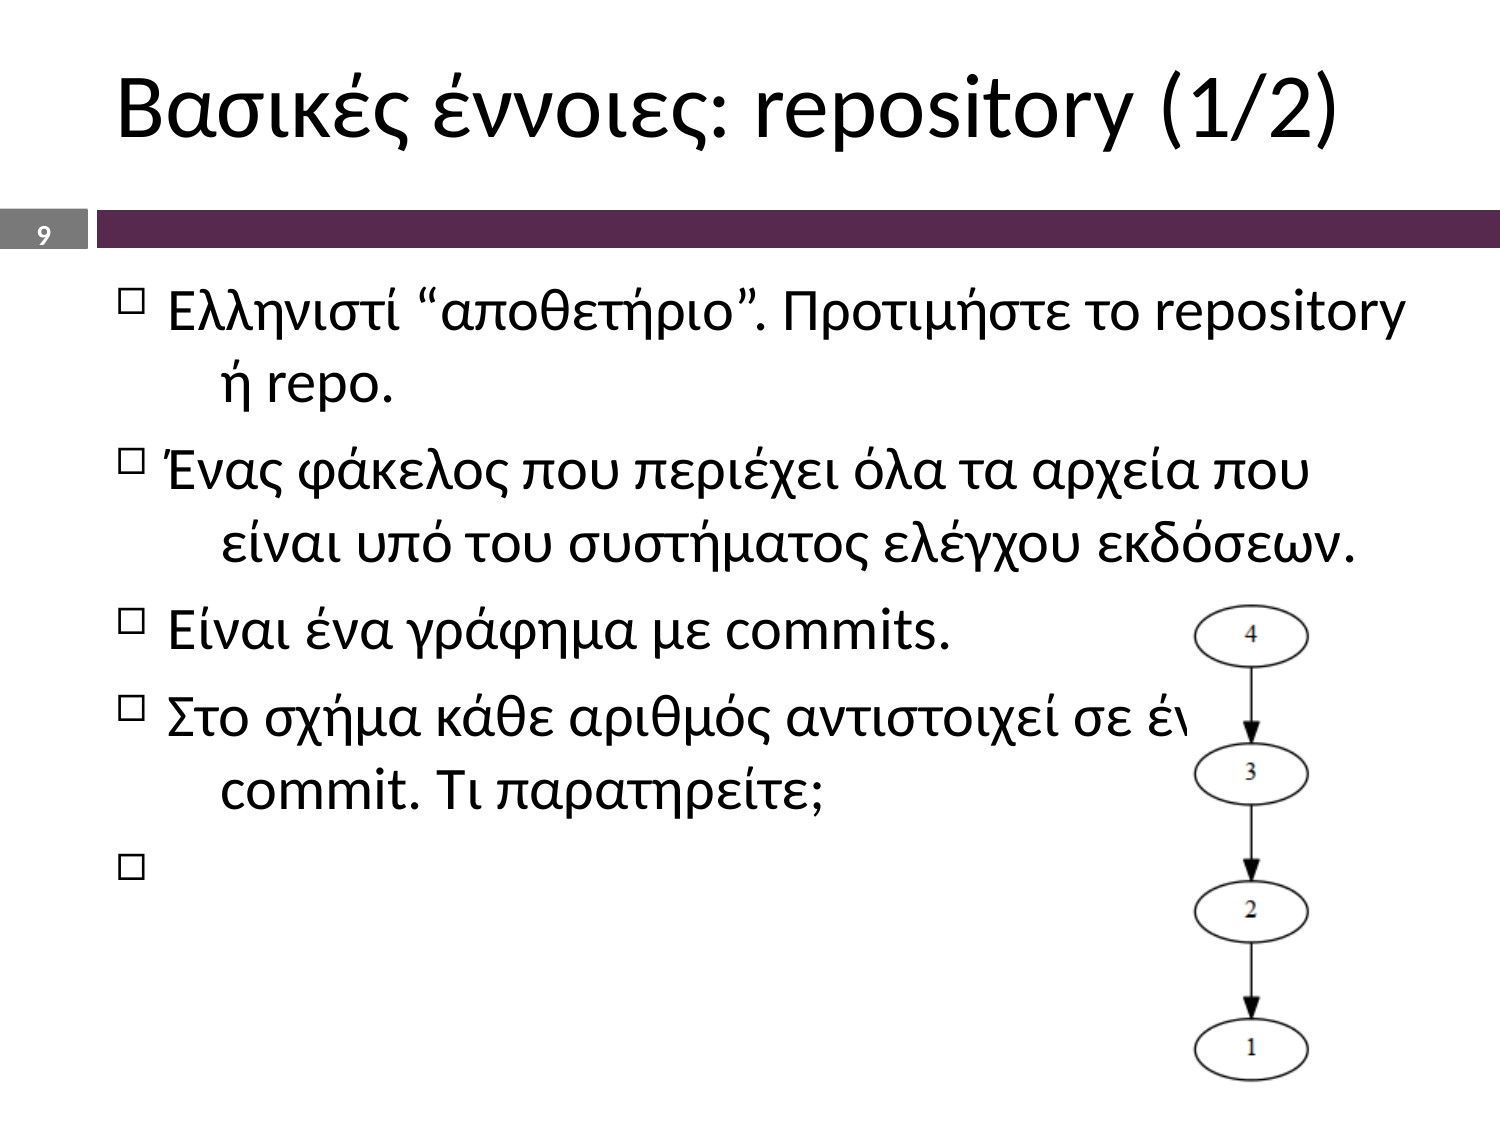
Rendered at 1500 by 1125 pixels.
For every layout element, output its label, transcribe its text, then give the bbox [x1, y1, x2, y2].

title Βασικές έννοιες: repository (1/2) [100, 19, 1438, 182]
text_box [0, 208, 88, 249]
picture [1187, 597, 1317, 1091]
list Ελληνιστί “αποθετήριο”. Προτιμήστε το repository ή repo. Ένας φάκελος που περιέχει όλα τα αρχεία που είναι υπό του συστήματος ελέγχου εκδόσεων. Είναι ένα γράφημα με commits. Στο σχήμα κάθε αριθμός αντιστοιχεί σε ένα commit. Τι παρατηρείτε; [100, 262, 1438, 1000]
